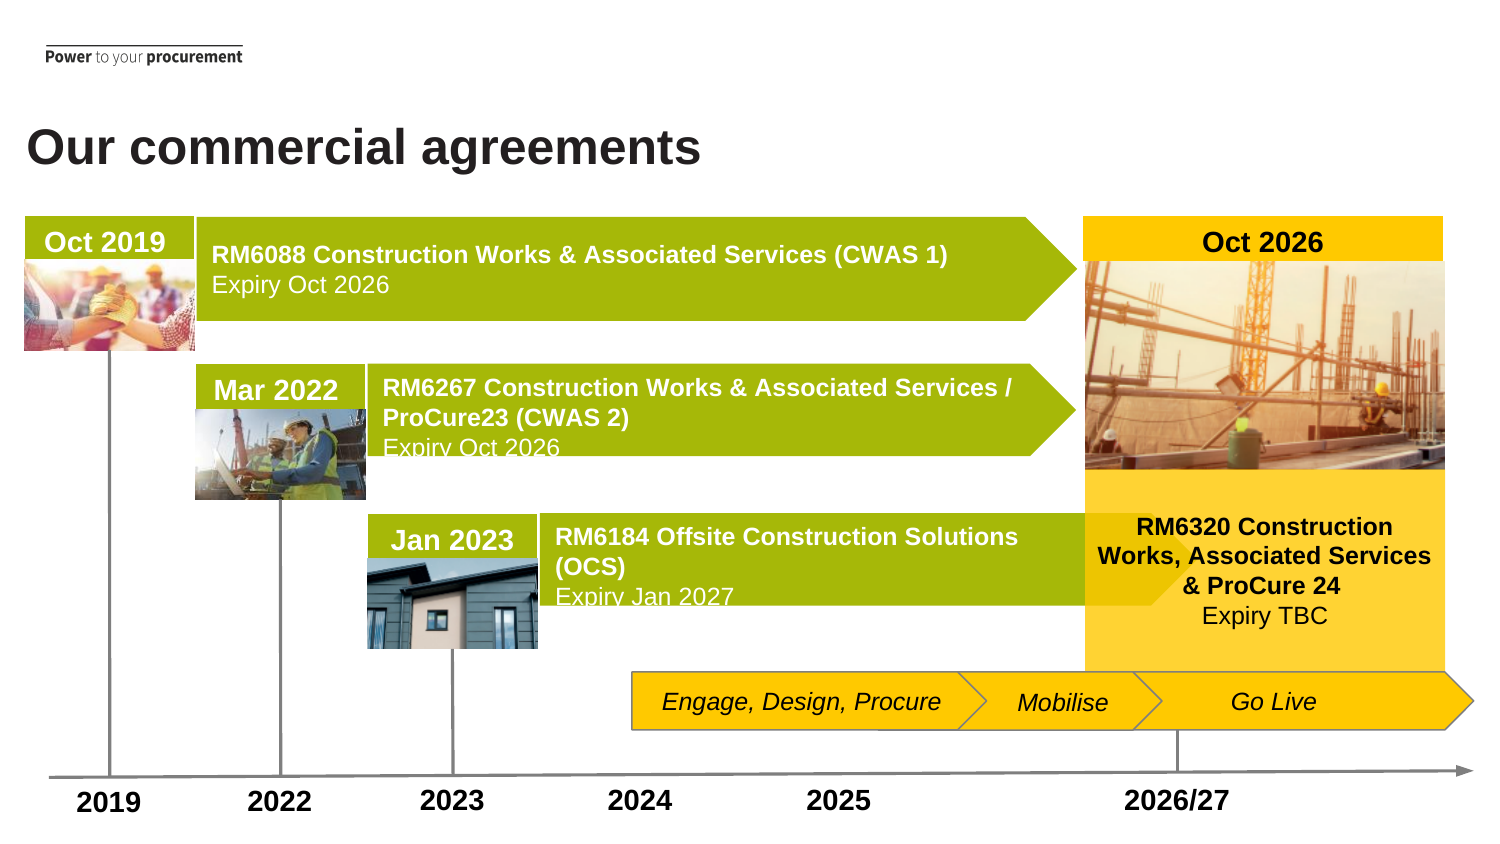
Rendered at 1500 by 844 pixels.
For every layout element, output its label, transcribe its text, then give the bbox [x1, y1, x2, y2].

picture [195, 409, 366, 500]
text_box RM6088 Construction Works & Associated Services (CWAS 1) Expiry Oct 2026 [196, 216, 1078, 321]
text_box 2019 [61, 779, 159, 827]
text_box Engage, Design, Procure [631, 671, 987, 730]
text_box RM6267 Construction Works & Associated Services / ProCure23 (CWAS 2) Expiry Oct 2026 [367, 363, 1077, 457]
text_box 2026/27 [1109, 774, 1247, 825]
text_box 2022 [232, 778, 330, 826]
picture [1085, 261, 1445, 469]
text_box 2025 [791, 776, 888, 825]
text_box RM6320 Construction Works, Associated Services & ProCure 24 Expiry TBC [1085, 469, 1445, 671]
picture [367, 558, 538, 649]
text_box Mobilise [878, 671, 1162, 731]
text_box Oct 2019 [25, 216, 194, 259]
text_box RM6184 Offsite Construction Solutions (OCS) Expiry Jan 2027 [539, 513, 1085, 606]
text_box Our commercial agreements [24, 113, 1304, 218]
text_box Mar 2022 [196, 364, 365, 409]
picture [24, 259, 195, 351]
text_box 2023 [404, 777, 502, 825]
text_box Jan 2023 [368, 514, 537, 558]
text_box Go Live [1133, 671, 1474, 730]
text_box Oct 2026 [1083, 216, 1443, 261]
text_box 2024 [592, 776, 690, 825]
